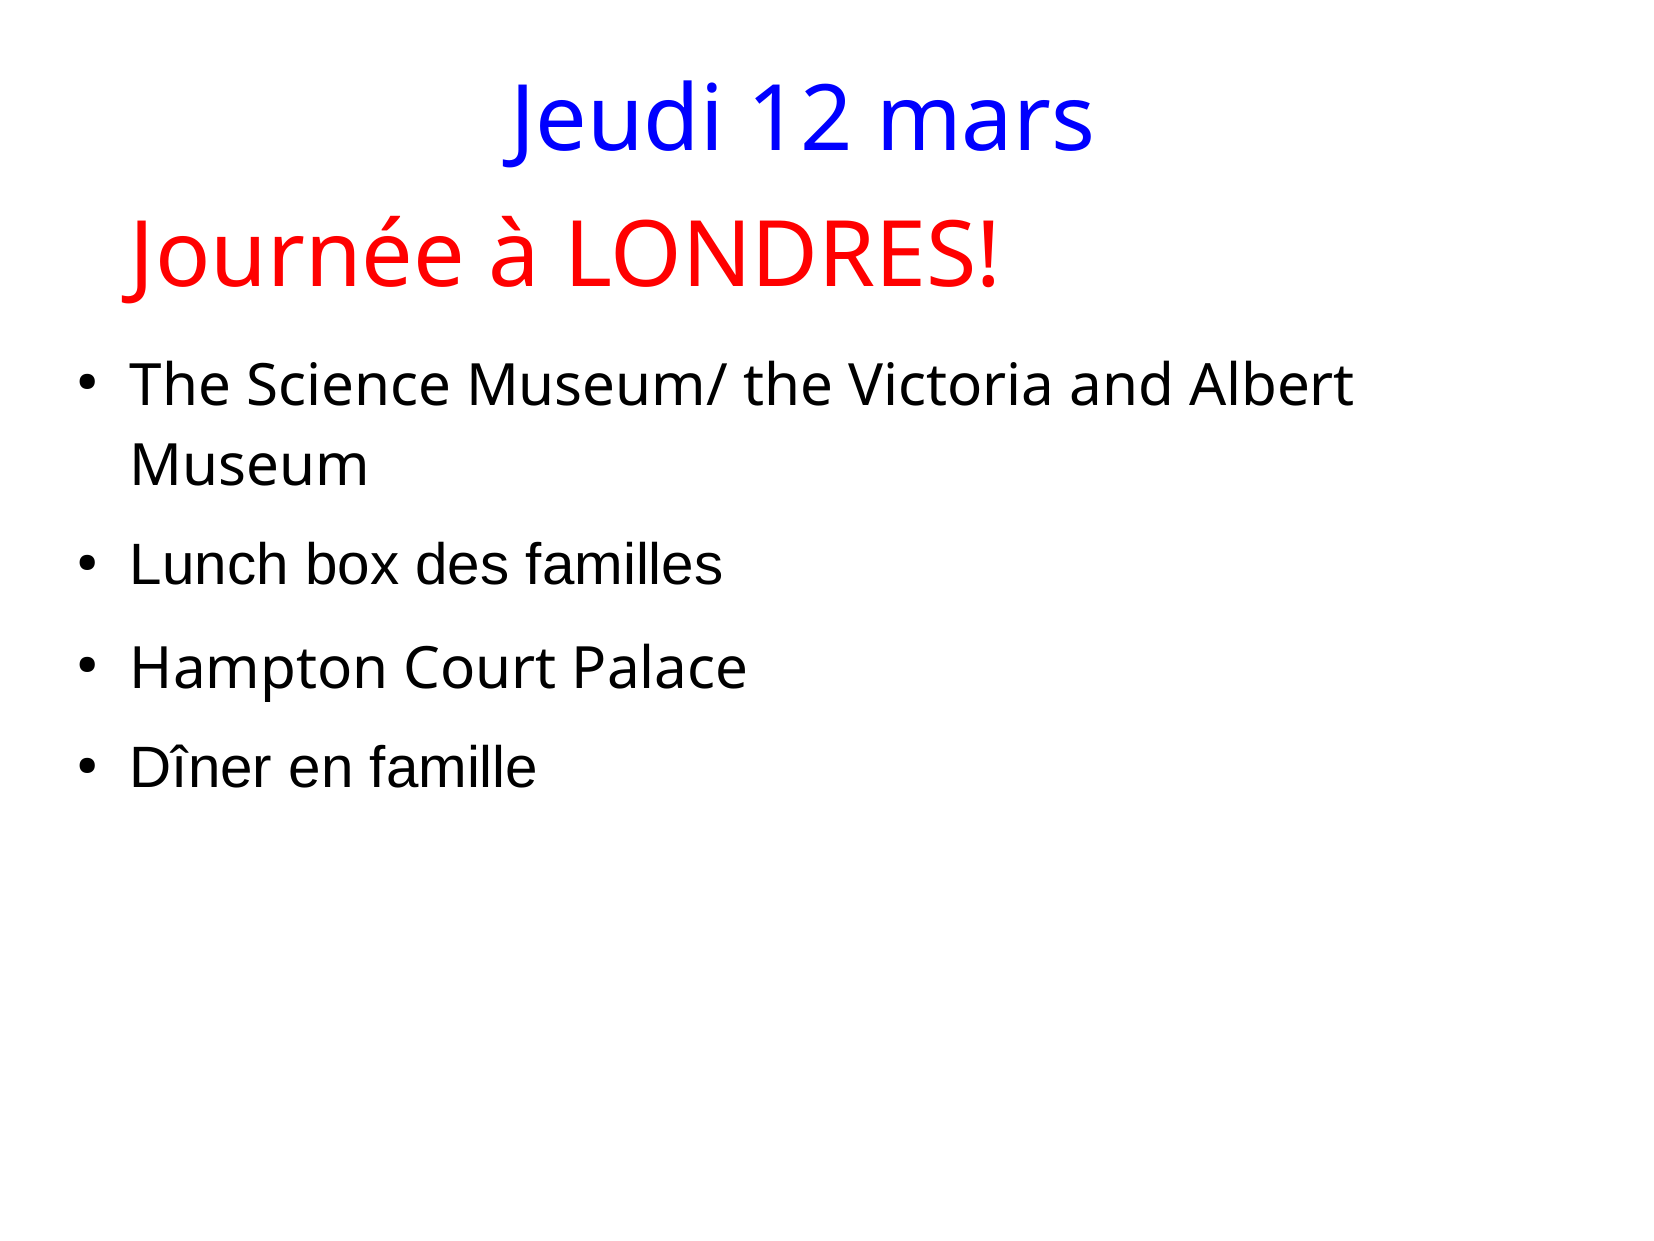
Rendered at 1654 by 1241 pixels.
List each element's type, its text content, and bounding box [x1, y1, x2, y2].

title Jeudi 12 mars [59, 11, 1548, 188]
list Journée à LONDRES! The Science Museum/ the Victoria and Albert Museum Lunch box des familles Hampton Court Palace Dîner en famille [59, 188, 1548, 909]
